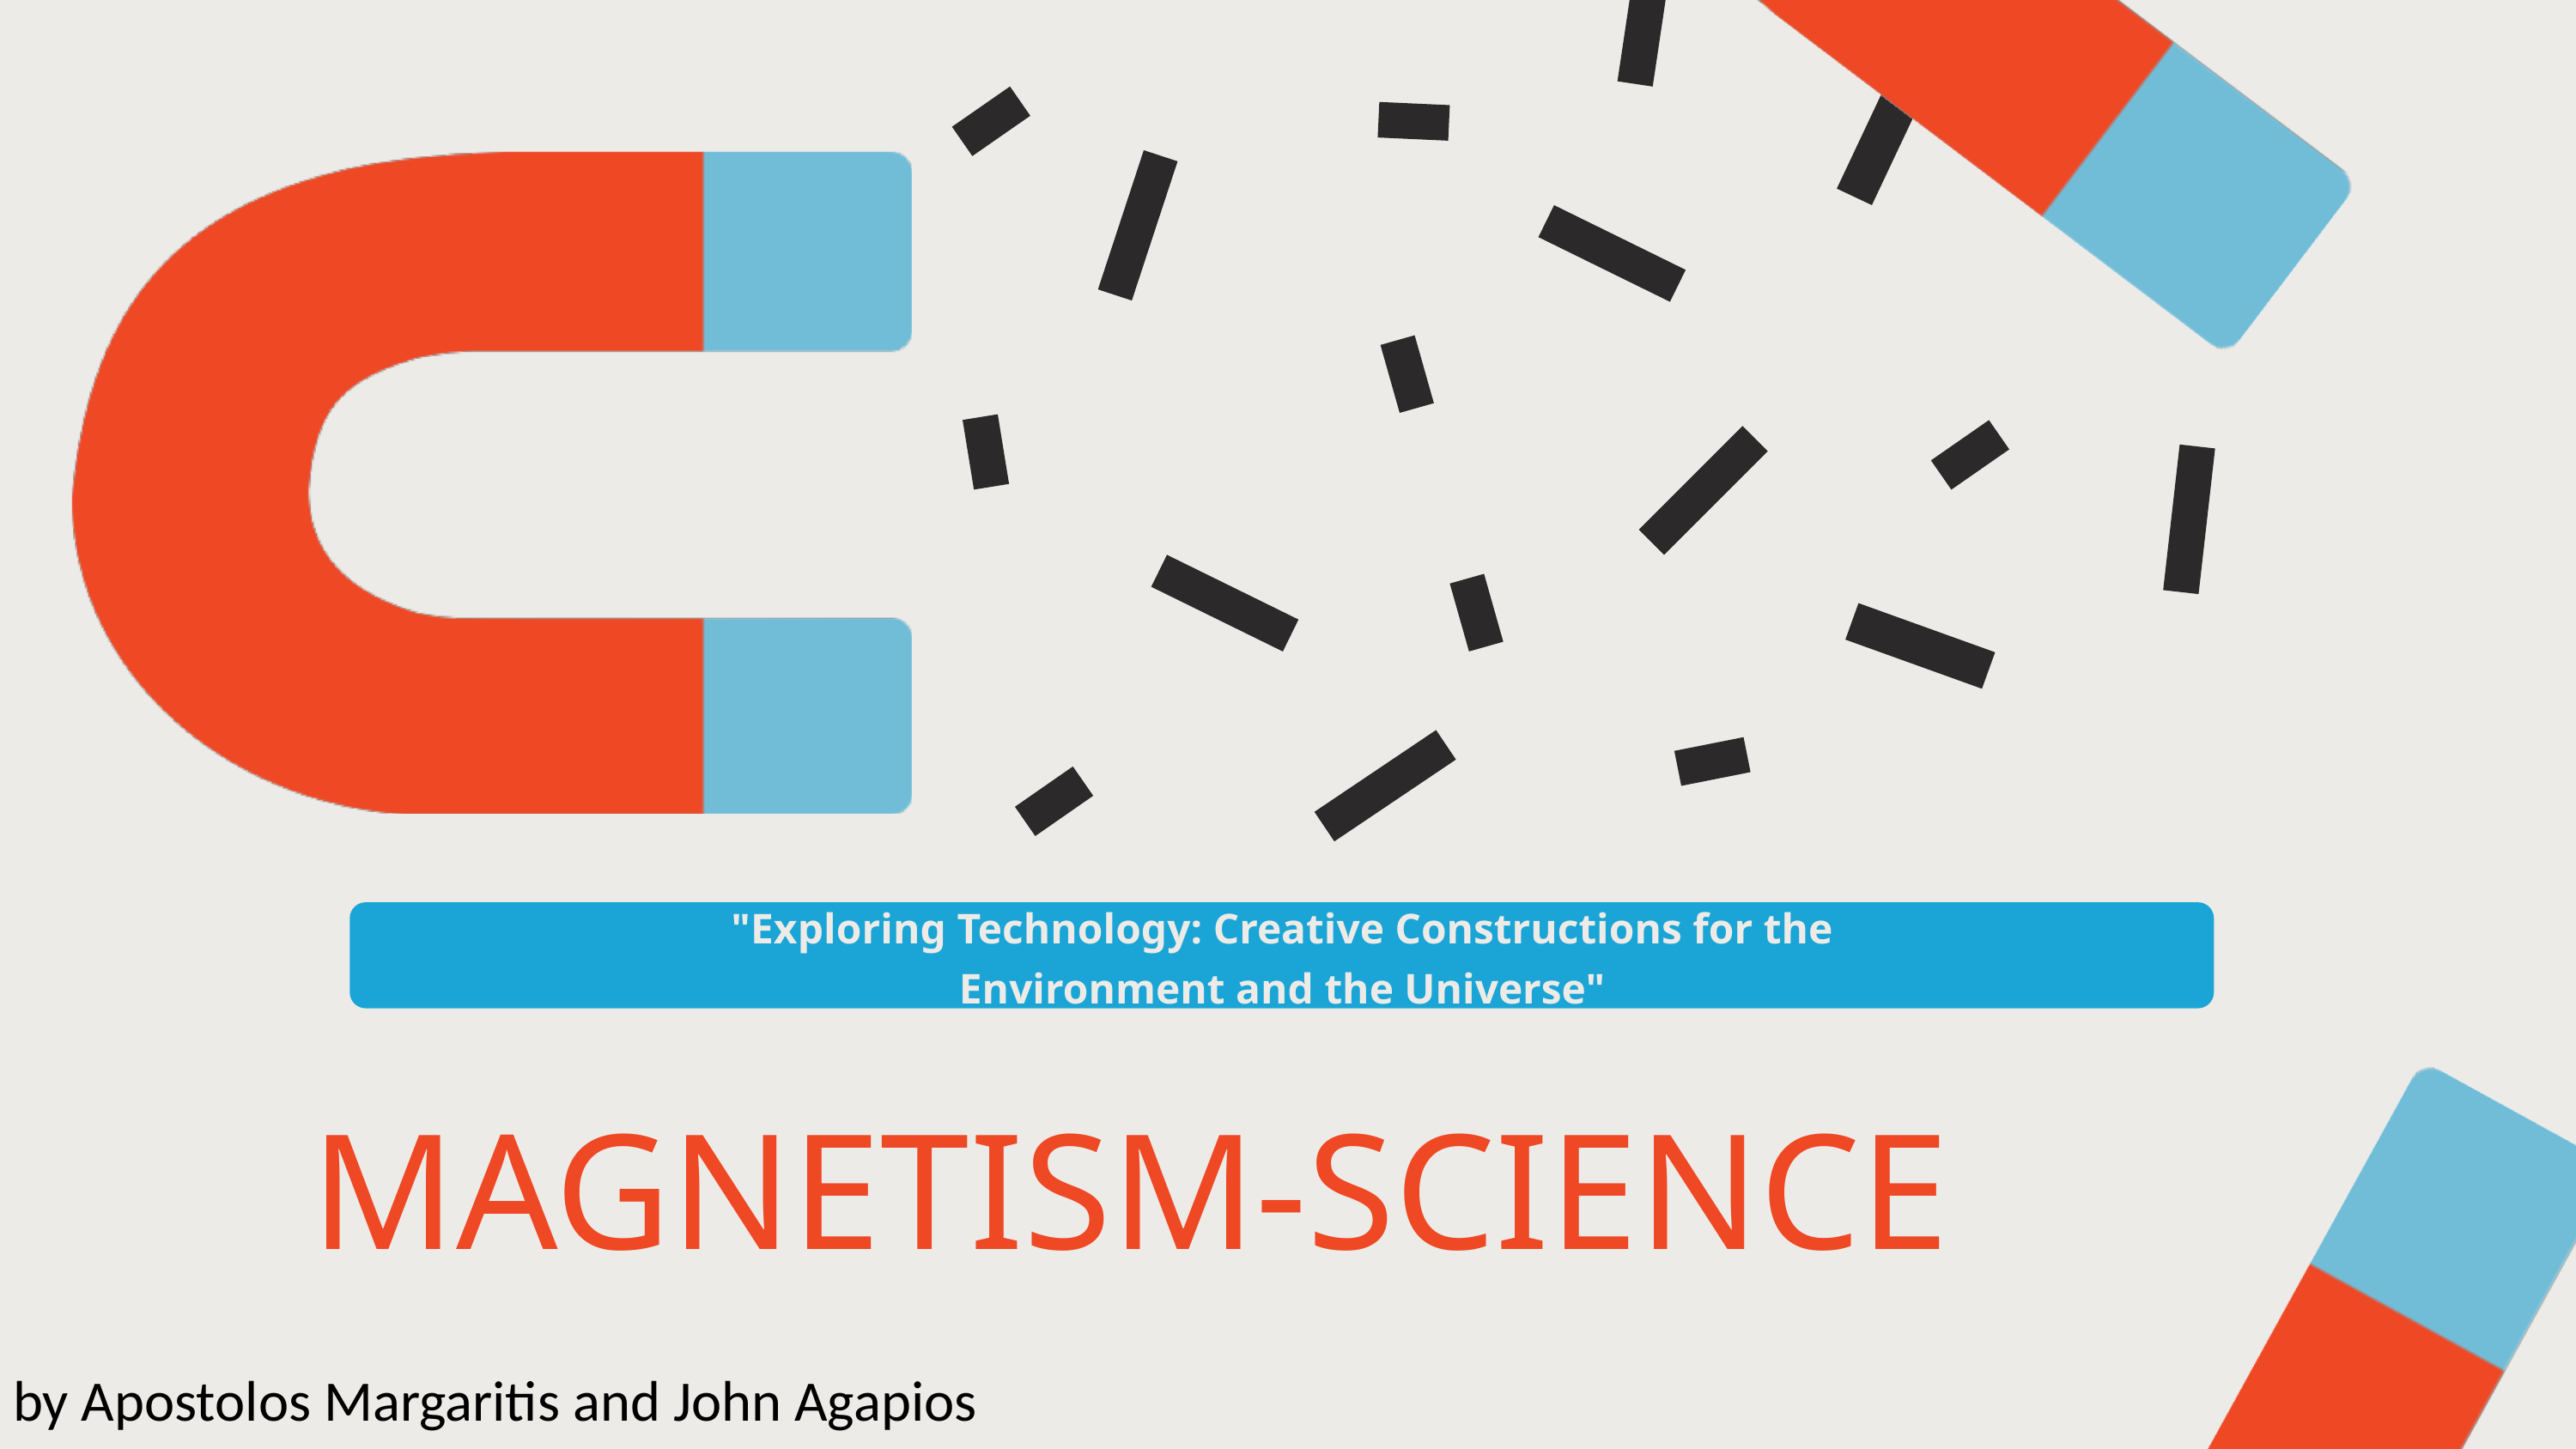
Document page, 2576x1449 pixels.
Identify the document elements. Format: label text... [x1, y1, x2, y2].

text_box [1449, 573, 1504, 652]
text_box [1674, 737, 1751, 786]
text_box [1151, 555, 1299, 652]
text_box [1314, 730, 1456, 842]
picture [1754, 0, 2497, 357]
text_box [951, 86, 1030, 156]
text_box [963, 414, 1010, 490]
text_box [1845, 603, 1996, 689]
picture [2207, 1073, 2576, 1449]
text_box [1638, 426, 1768, 555]
picture [71, 151, 912, 815]
text_box [1837, 95, 1912, 205]
text_box MAGNETISM-SCIENCE [71, 1073, 2190, 1282]
text_box "Exploring Technology: Creative Constructions for the Environment and the Universe" [65, 892, 2511, 1073]
text_box [1014, 766, 1094, 836]
text_box [1930, 420, 2010, 490]
text_box by Apostolos Margaritis and John Agapios [0, 1350, 1501, 1448]
text_box [2163, 444, 2215, 595]
text_box [1377, 101, 1450, 141]
text_box [1097, 149, 1178, 301]
text_box [1617, 0, 1666, 87]
text_box [1538, 204, 1686, 302]
text_box [1380, 335, 1434, 413]
